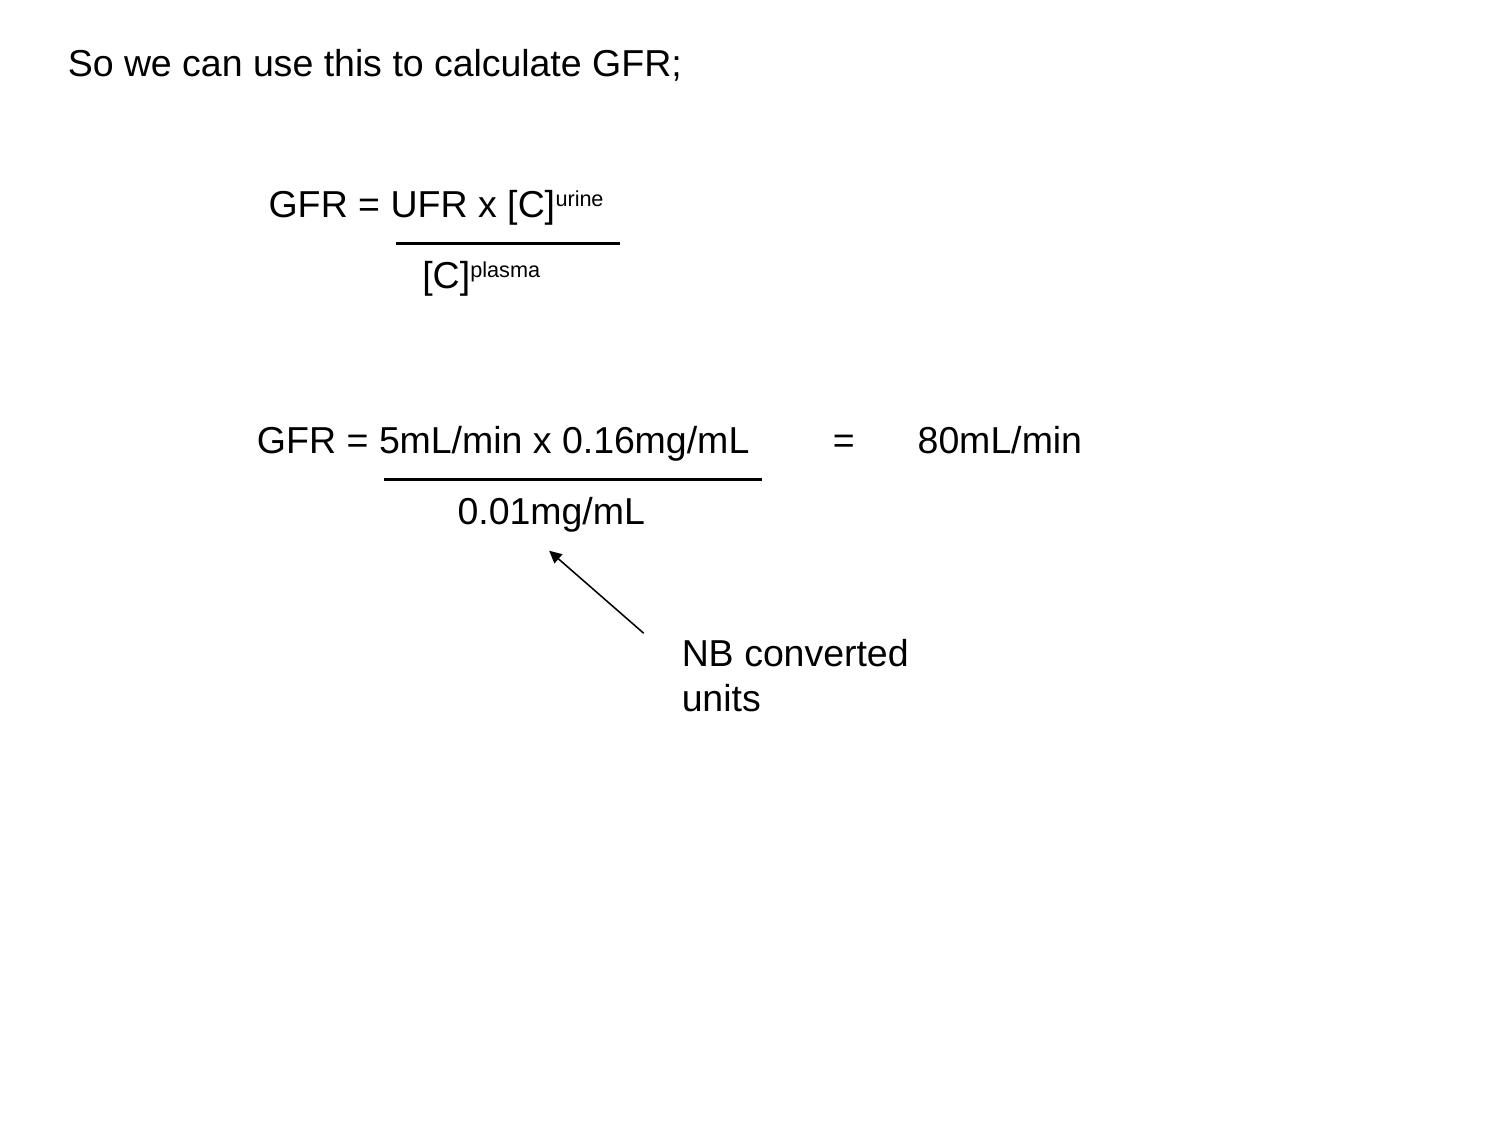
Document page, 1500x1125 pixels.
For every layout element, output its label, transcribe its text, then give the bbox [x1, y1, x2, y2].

text_box GFR = 5mL/min x 0.16mg/mL = 80mL/min [242, 408, 1188, 470]
text_box GFR = UFR x [C]urine [253, 172, 1034, 234]
text_box So we can use this to calculate GFR; [53, 30, 833, 92]
text_box 0.01mg/mL [442, 481, 762, 541]
text_box [C]plasma [407, 243, 727, 304]
text_box NB converted units [667, 621, 928, 728]
